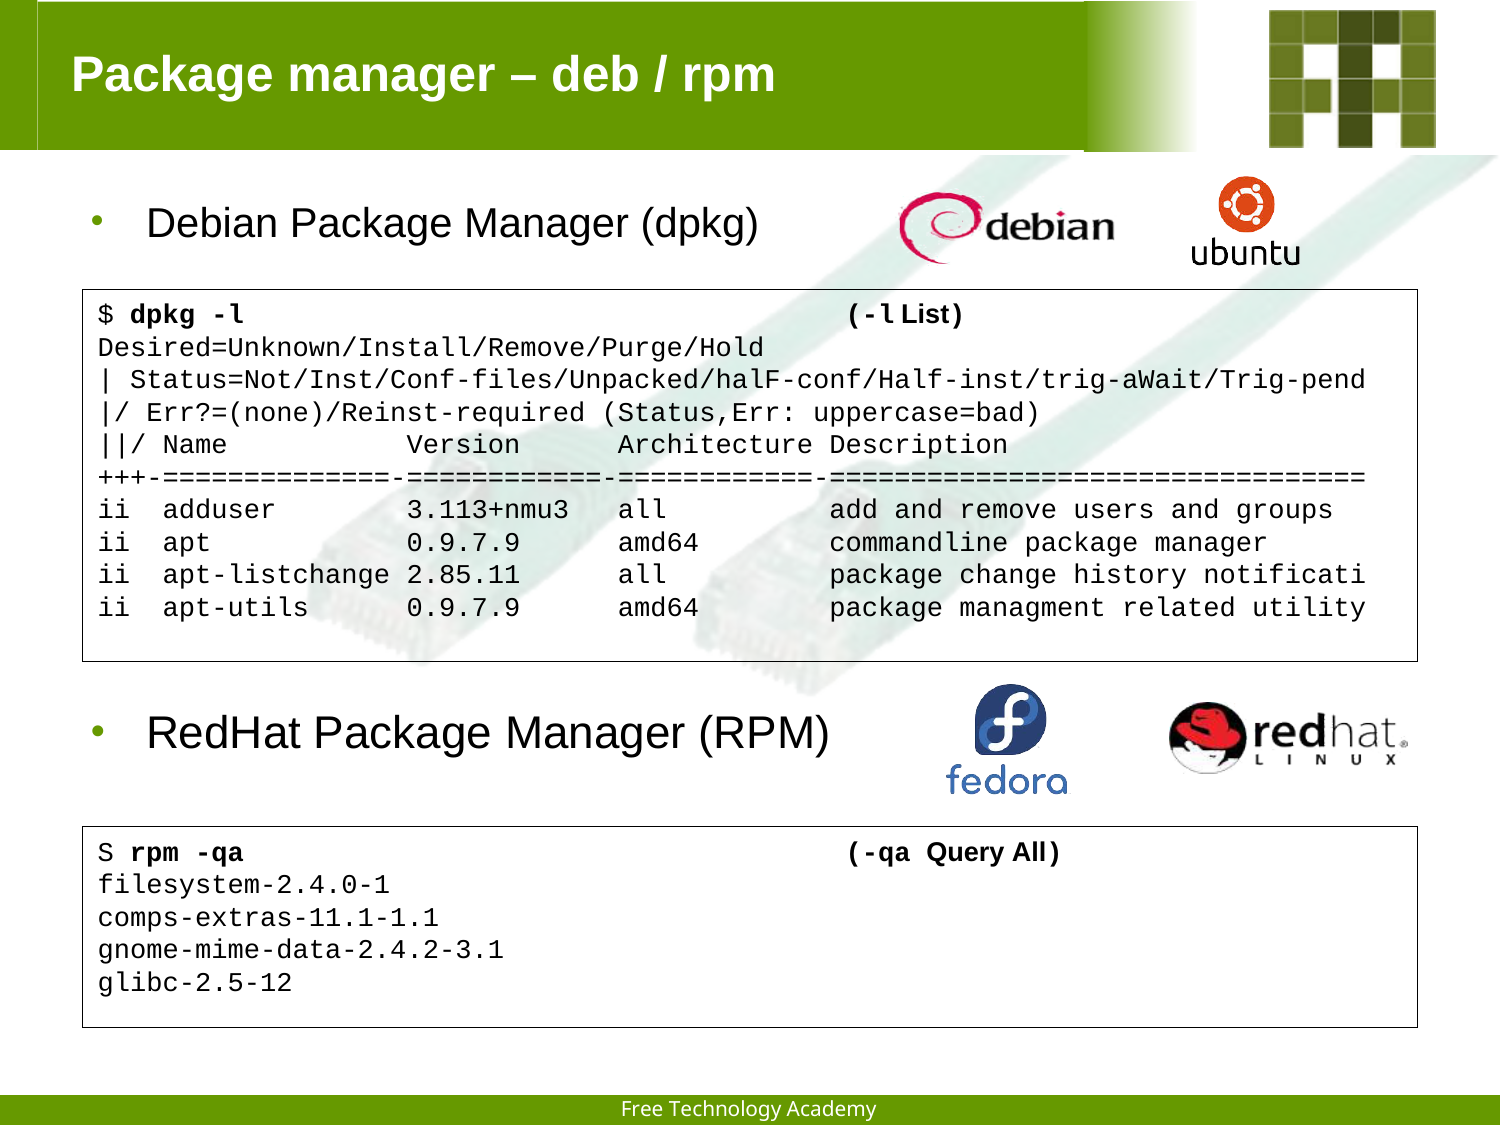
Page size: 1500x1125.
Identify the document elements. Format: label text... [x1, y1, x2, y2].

title Package manager – deb / rpm [56, 1, 1107, 152]
picture [1187, 171, 1306, 269]
text_box S rpm -qa (-qa Query All) filesystem-2.4.0-1 comps-extras-11.1-1.1 gnome-mime-data-2.4.2-3.1 glibc-2.5-12 [82, 826, 1418, 1028]
picture [1269, 10, 1436, 148]
list Debian Package Manager (dpkg) [75, 187, 1016, 355]
picture [1169, 702, 1408, 774]
text_box $ dpkg -l (-l List) Desired=Unknown/Install/Remove/Purge/Hold | Status=Not/Inst/Conf-files/Unpacked/halF-conf/Half-inst/trig-aWait/Trig-pend |/ Err?=(none)/Reinst-required (Status,Err: uppercase=bad) ||/ Name Version Architecture Description +++-==============-============-============-================================= ii adduser 3.113+nmu3 all add and remove users and groups ii apt 0.9.7.9 amd64 commandline package manager ii apt-listchange 2.85.11 all package change history notificati ii apt-utils 0.9.7.9 amd64 package managment related utility [82, 289, 1418, 662]
list RedHat Package Manager (RPM) [75, 695, 1016, 792]
picture [944, 679, 1072, 806]
picture [1016, 188, 1128, 266]
